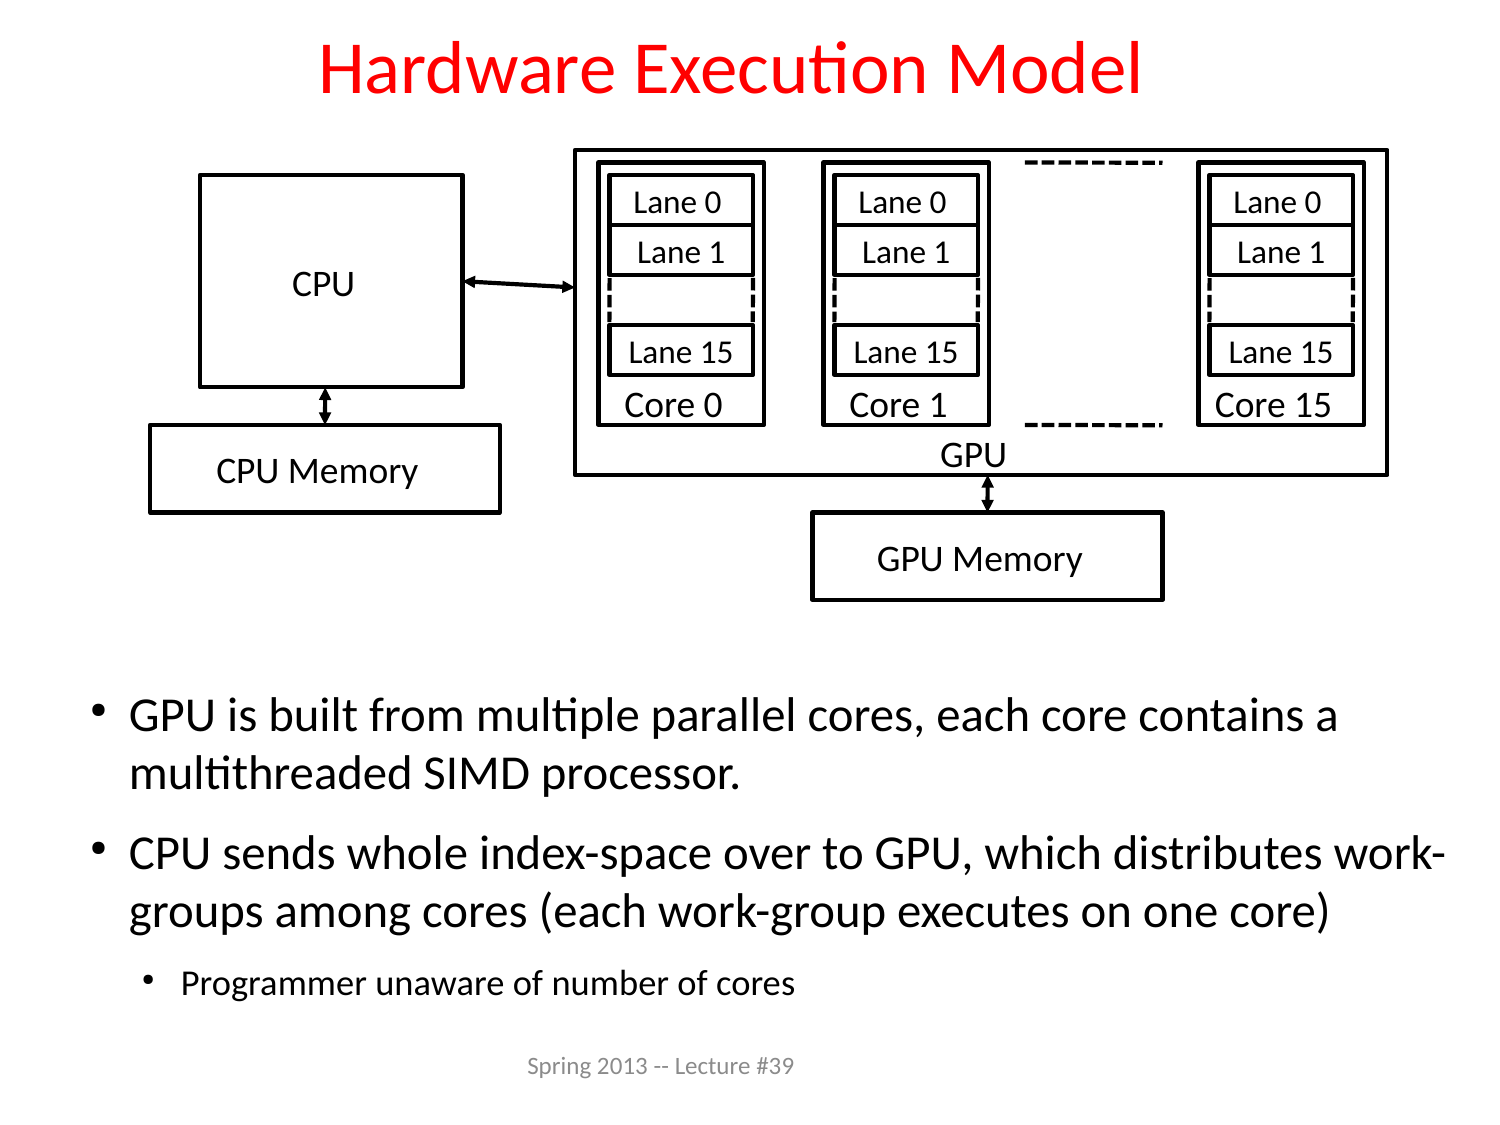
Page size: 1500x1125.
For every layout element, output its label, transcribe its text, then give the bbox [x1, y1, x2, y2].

text_box Lane 0 [1209, 174, 1353, 224]
text_box Lane 15 [1209, 324, 1353, 375]
text_box Lane 1 [834, 224, 978, 275]
text_box Lane 1 [1209, 224, 1353, 275]
text_box Core 1 [823, 162, 989, 425]
title Hardware Execution Model [150, 0, 1313, 150]
text_box Lane 0 [609, 174, 753, 224]
text_box Lane 15 [834, 324, 978, 375]
text_box Lane 15 [609, 324, 753, 375]
text_box CPU Memory [150, 424, 500, 513]
text_box GPU Memory [812, 512, 1163, 600]
text_box Core 0 [598, 162, 764, 425]
list GPU is built from multiple parallel cores, each core contains a multithreaded SIMD processor. CPU sends whole index-space over to GPU, which distributes work-groups among cores (each work-group executes on one core) Programmer unaware of number of cores [62, 675, 1463, 1038]
text_box Lane 1 [609, 224, 753, 275]
text_box Lane 0 [834, 174, 978, 224]
text_box GPU [574, 149, 1388, 475]
text_box Core 15 [1198, 162, 1364, 425]
text_box CPU [200, 174, 463, 388]
